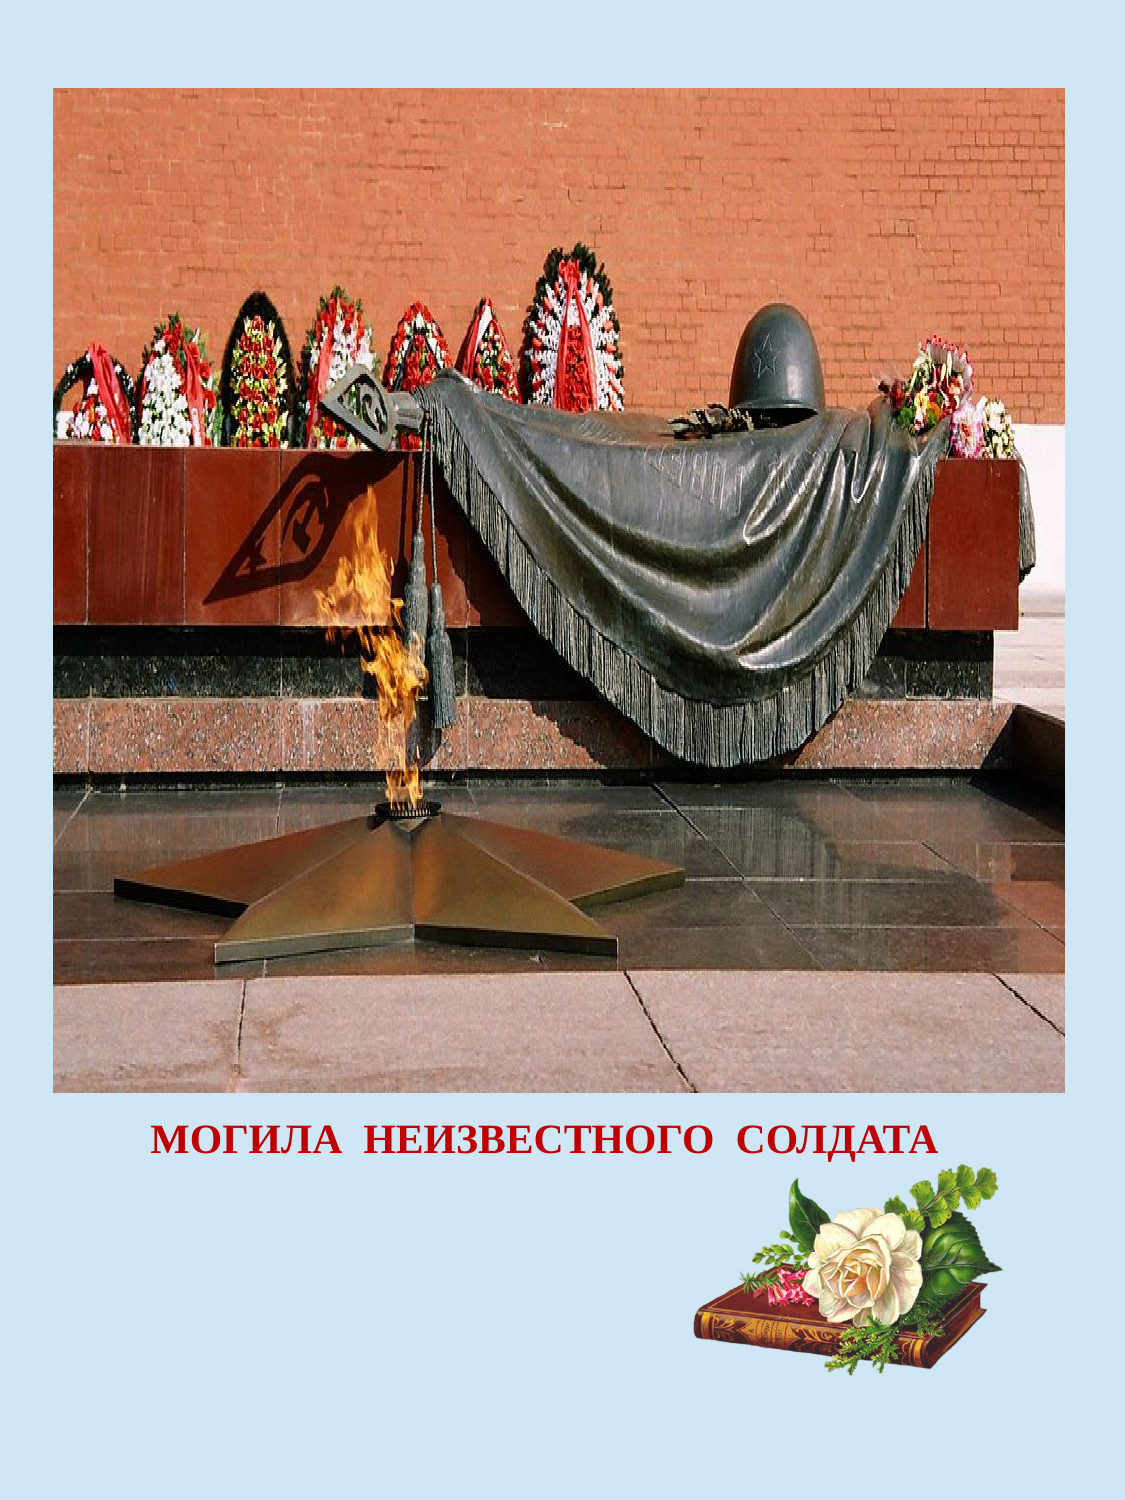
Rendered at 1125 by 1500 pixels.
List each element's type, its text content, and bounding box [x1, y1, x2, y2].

text_box МОГИЛА НЕИЗВЕСТНОГО СОЛДАТА [113, 1104, 976, 1170]
picture [692, 1163, 1004, 1376]
picture [53, 88, 1065, 1093]
